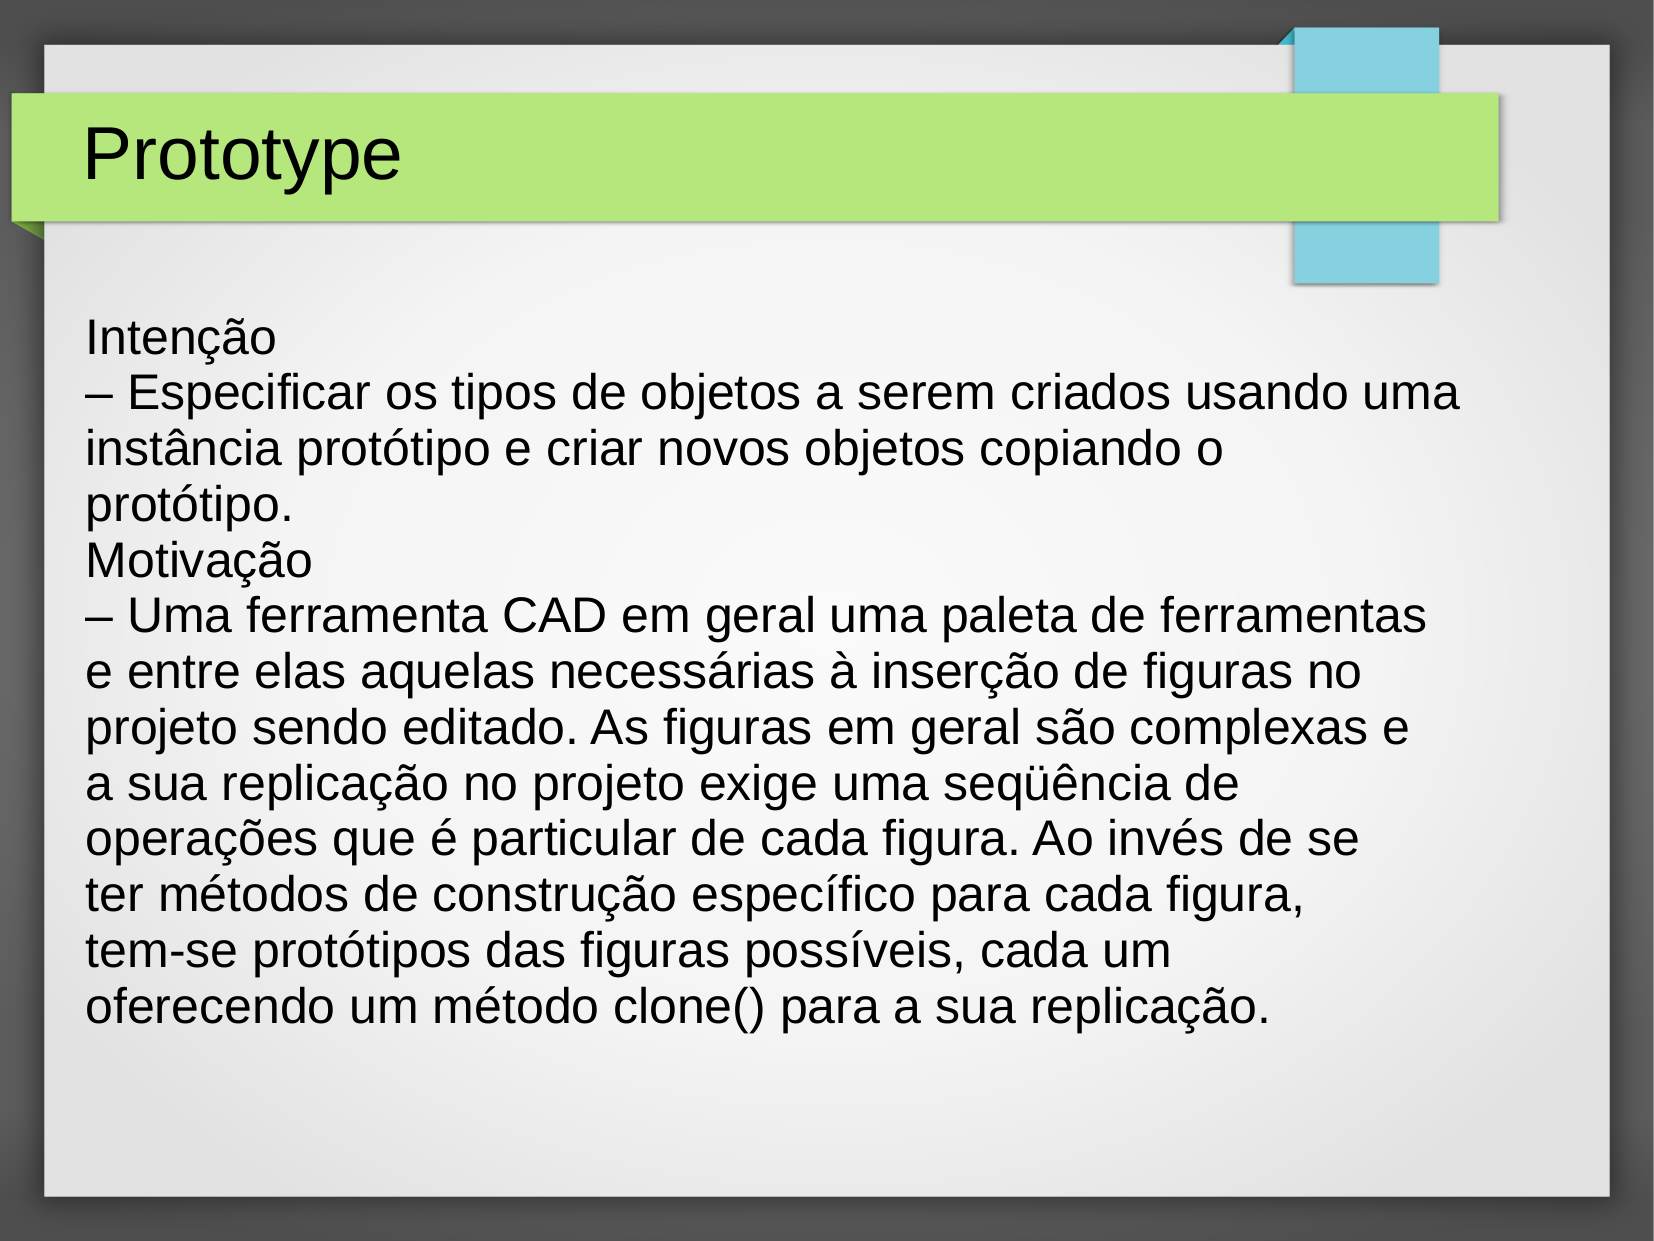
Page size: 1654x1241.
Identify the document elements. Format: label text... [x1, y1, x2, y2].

title Prototype [82, 94, 1264, 213]
text_box Intenção – Especificar os tipos de objetos a serem criados usando uma instância protótipo e criar novos objetos copiando o protótipo. Motivação – Uma ferramenta CAD em geral uma paleta de ferramentas e entre elas aquelas necessárias à inserção de figuras no projeto sendo editado. As figuras em geral são complexas e a sua replicação no projeto exige uma seqüência de operações que é particular de cada figura. Ao invés de se ter métodos de construção específico para cada figura, tem-se protótipos das figuras possíveis, cada um oferecendo um método clone() para a sua replicação. [70, 301, 1548, 1146]
picture [0, 0, 1654, 1241]
